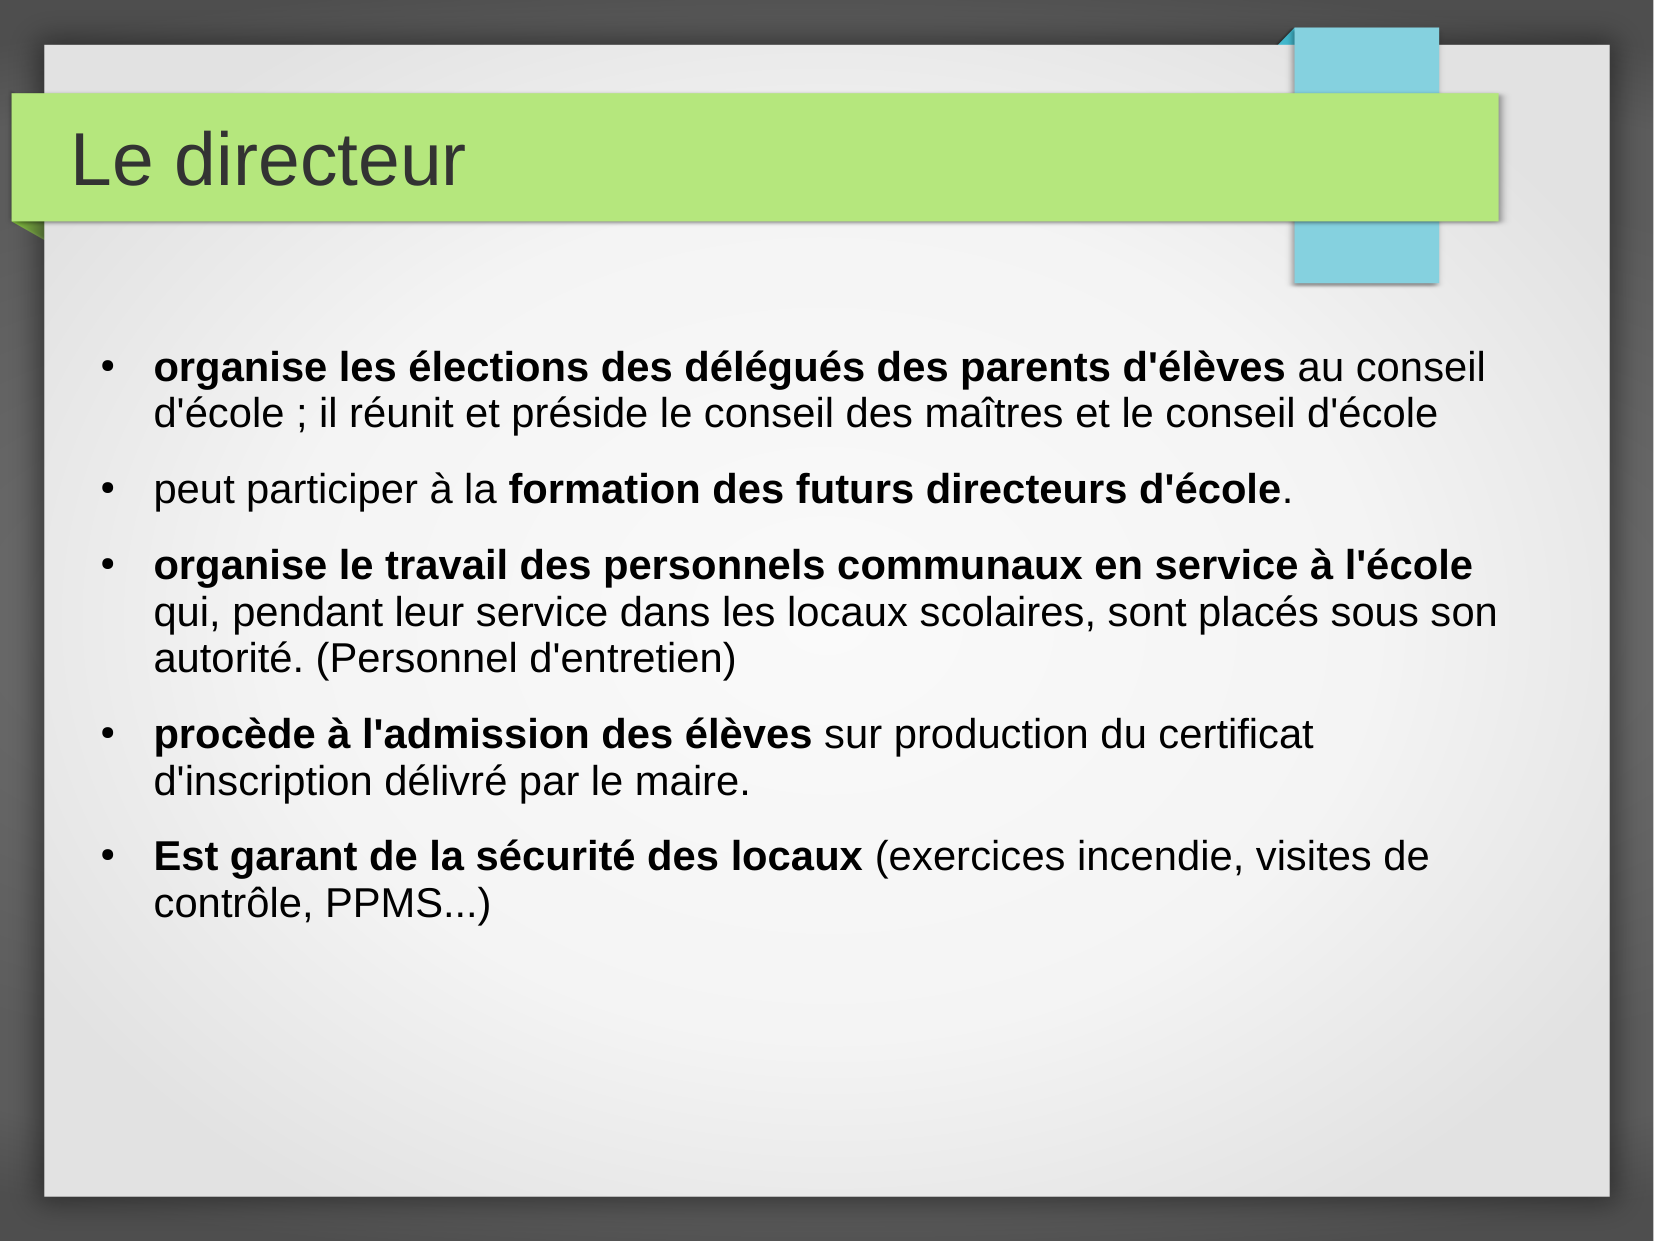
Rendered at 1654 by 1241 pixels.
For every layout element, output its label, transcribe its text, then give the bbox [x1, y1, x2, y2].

picture [0, 0, 1654, 1241]
title Le directeur [70, 106, 1229, 213]
list organise les élections des délégués des parents d'élèves au conseil d'école ; il réunit et préside le conseil des maîtres et le conseil d'école peut participer à la formation des futurs directeurs d'école. organise le travail des personnels communaux en service à l'école qui, pendant leur service dans les locaux scolaires, sont placés sous son autorité. (Personnel d'entretien) procède à l'admission des élèves sur production du certificat d'inscription délivré par le maire. Est garant de la sécurité des locaux (exercices incendie, visites de contrôle, PPMS...) [82, 343, 1538, 1063]
